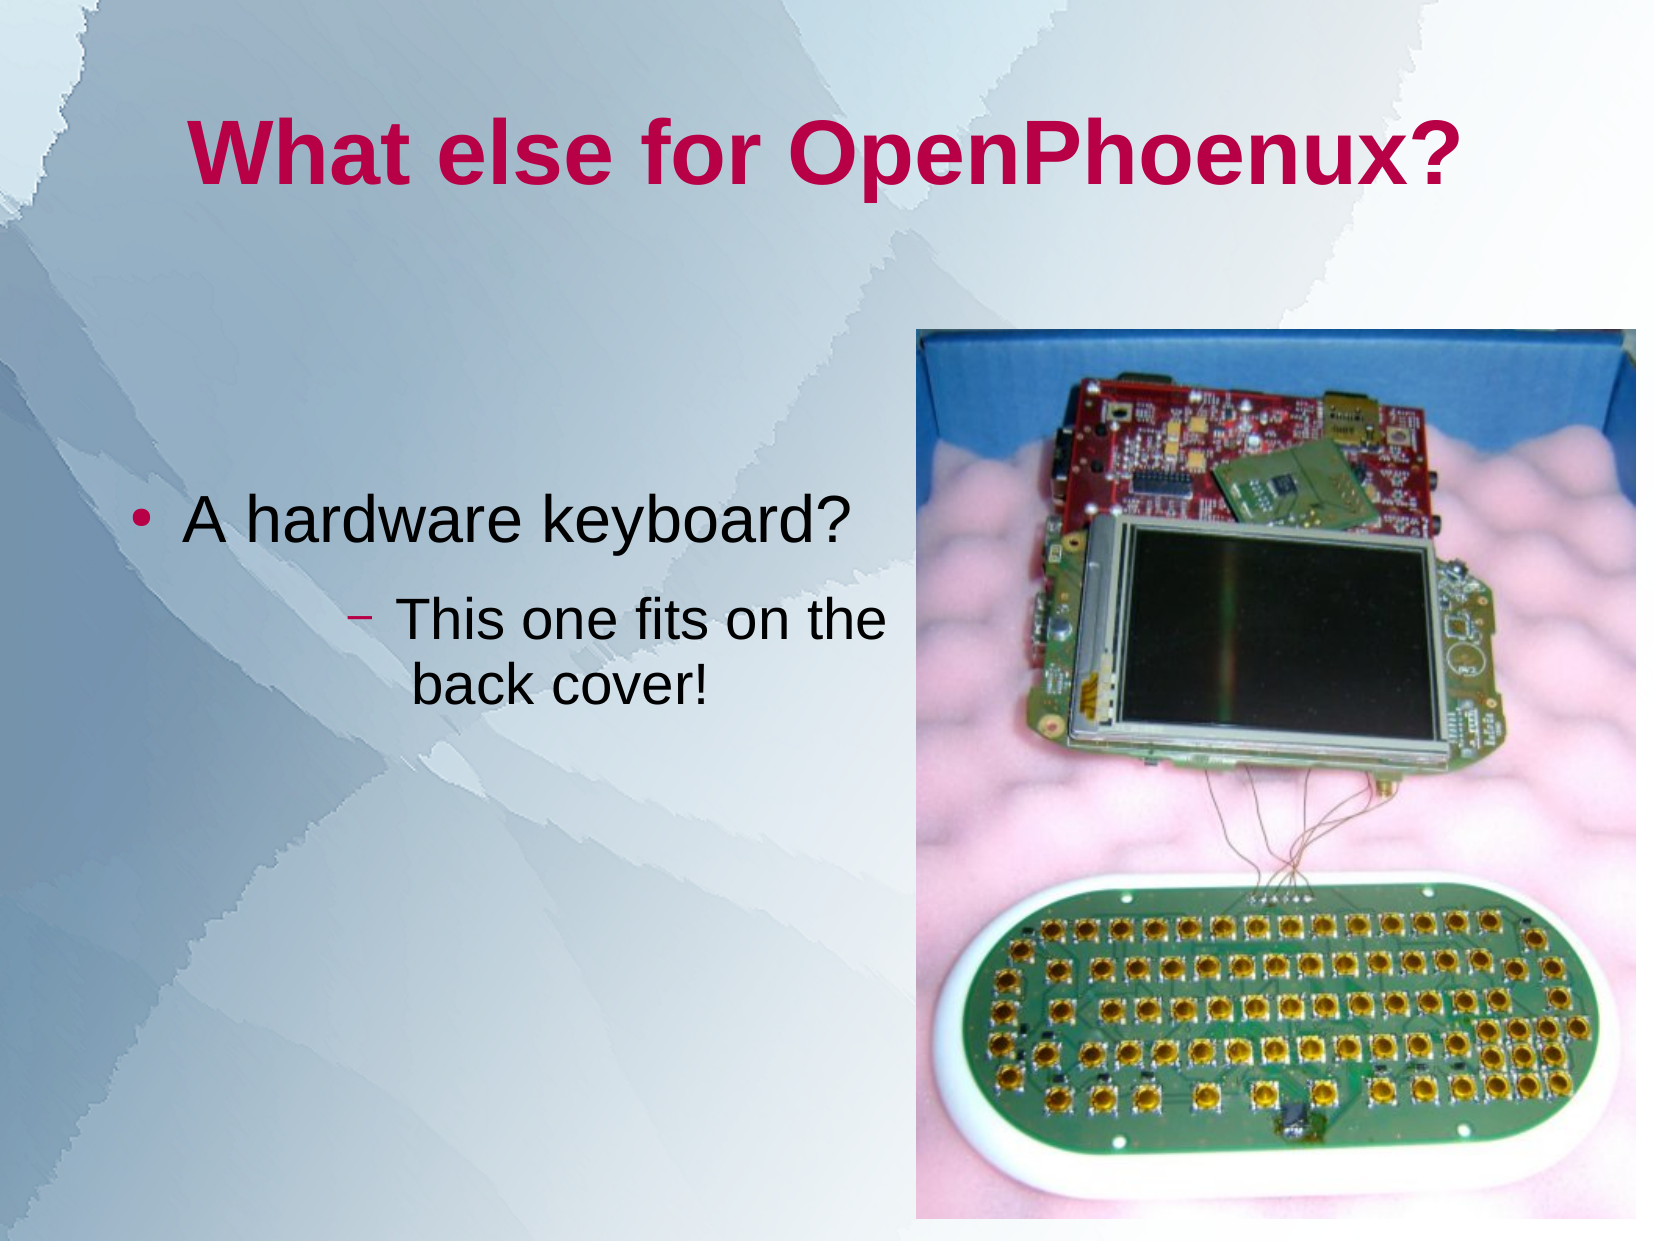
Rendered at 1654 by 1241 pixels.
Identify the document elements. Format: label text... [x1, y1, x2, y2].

title What else for OpenPhoenux? [82, 49, 1571, 257]
picture [0, 0, 1654, 1241]
list A hardware keyboard? This one fits on the back cover! [111, 482, 894, 1202]
